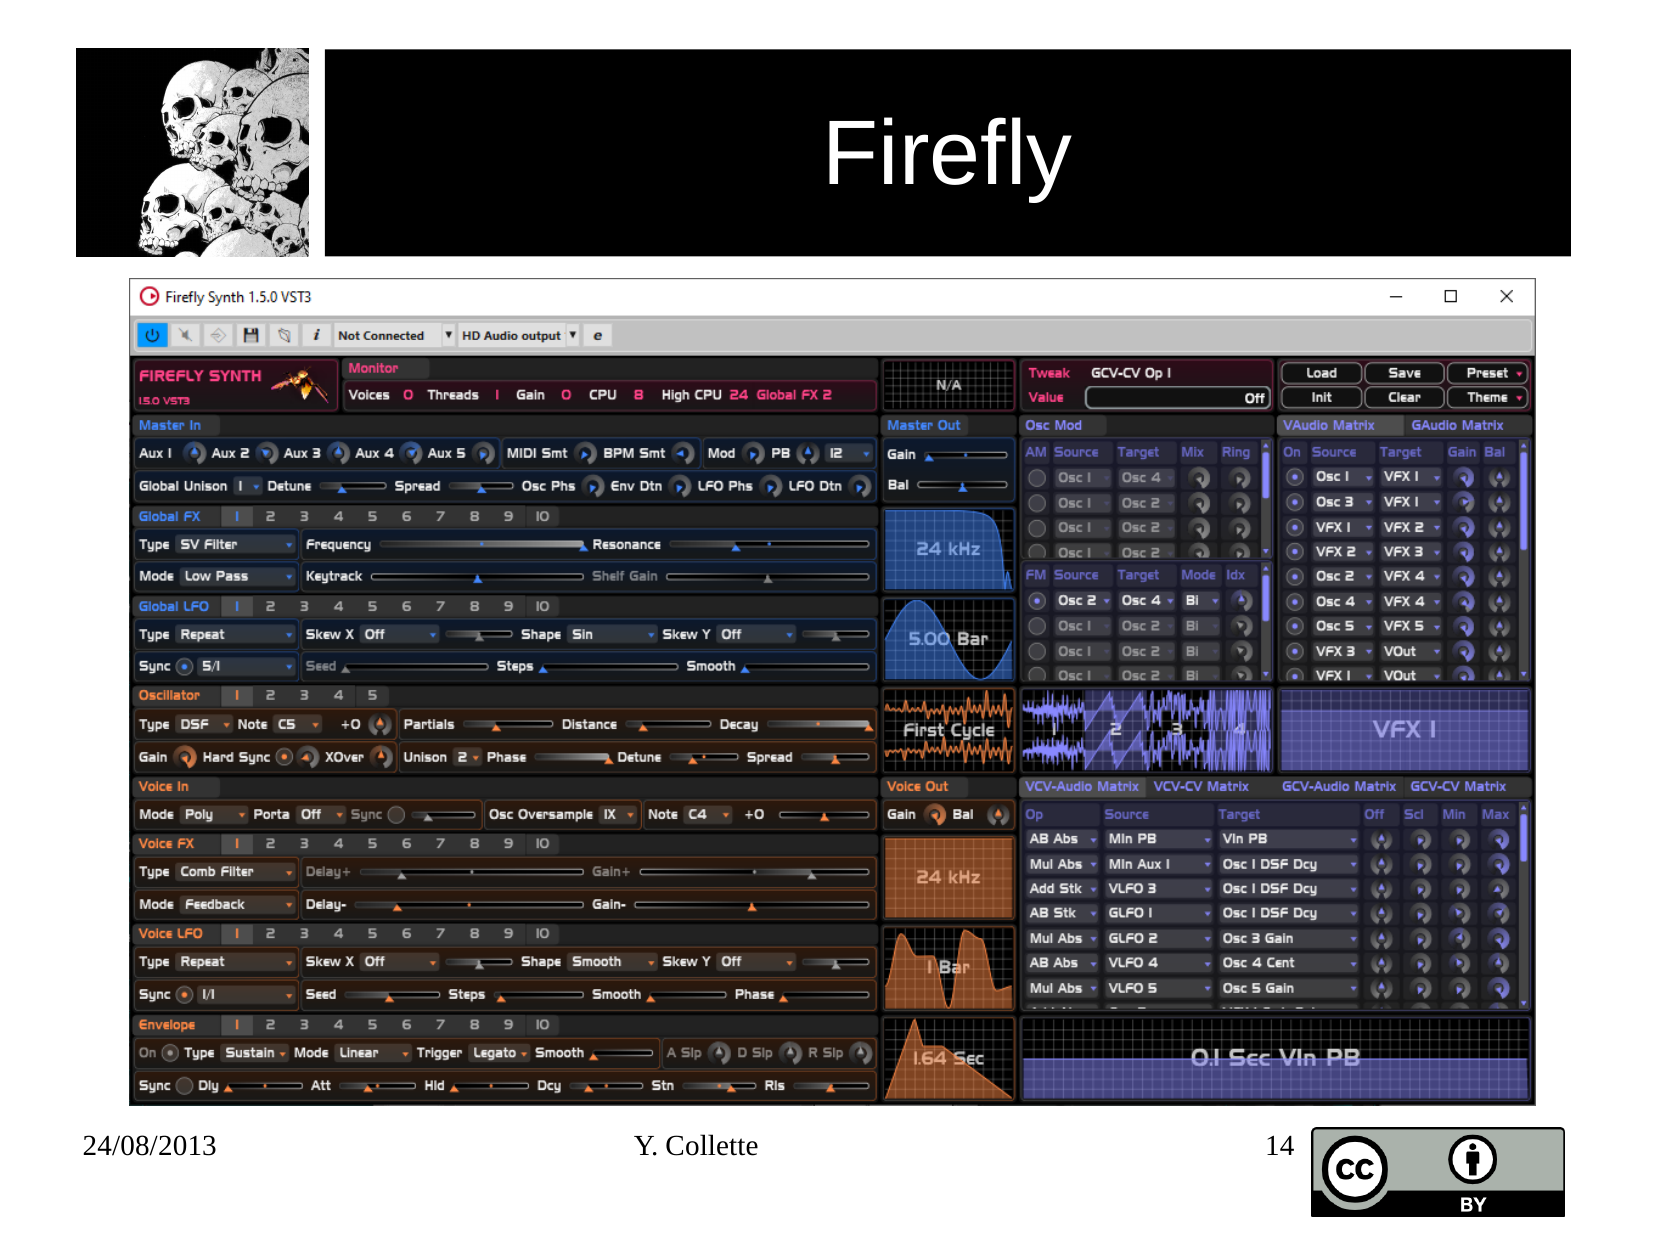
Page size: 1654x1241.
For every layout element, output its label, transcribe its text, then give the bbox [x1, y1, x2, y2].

picture [129, 278, 1536, 1106]
title Firefly [324, 49, 1571, 257]
picture [76, 48, 309, 257]
picture [1311, 1127, 1565, 1217]
